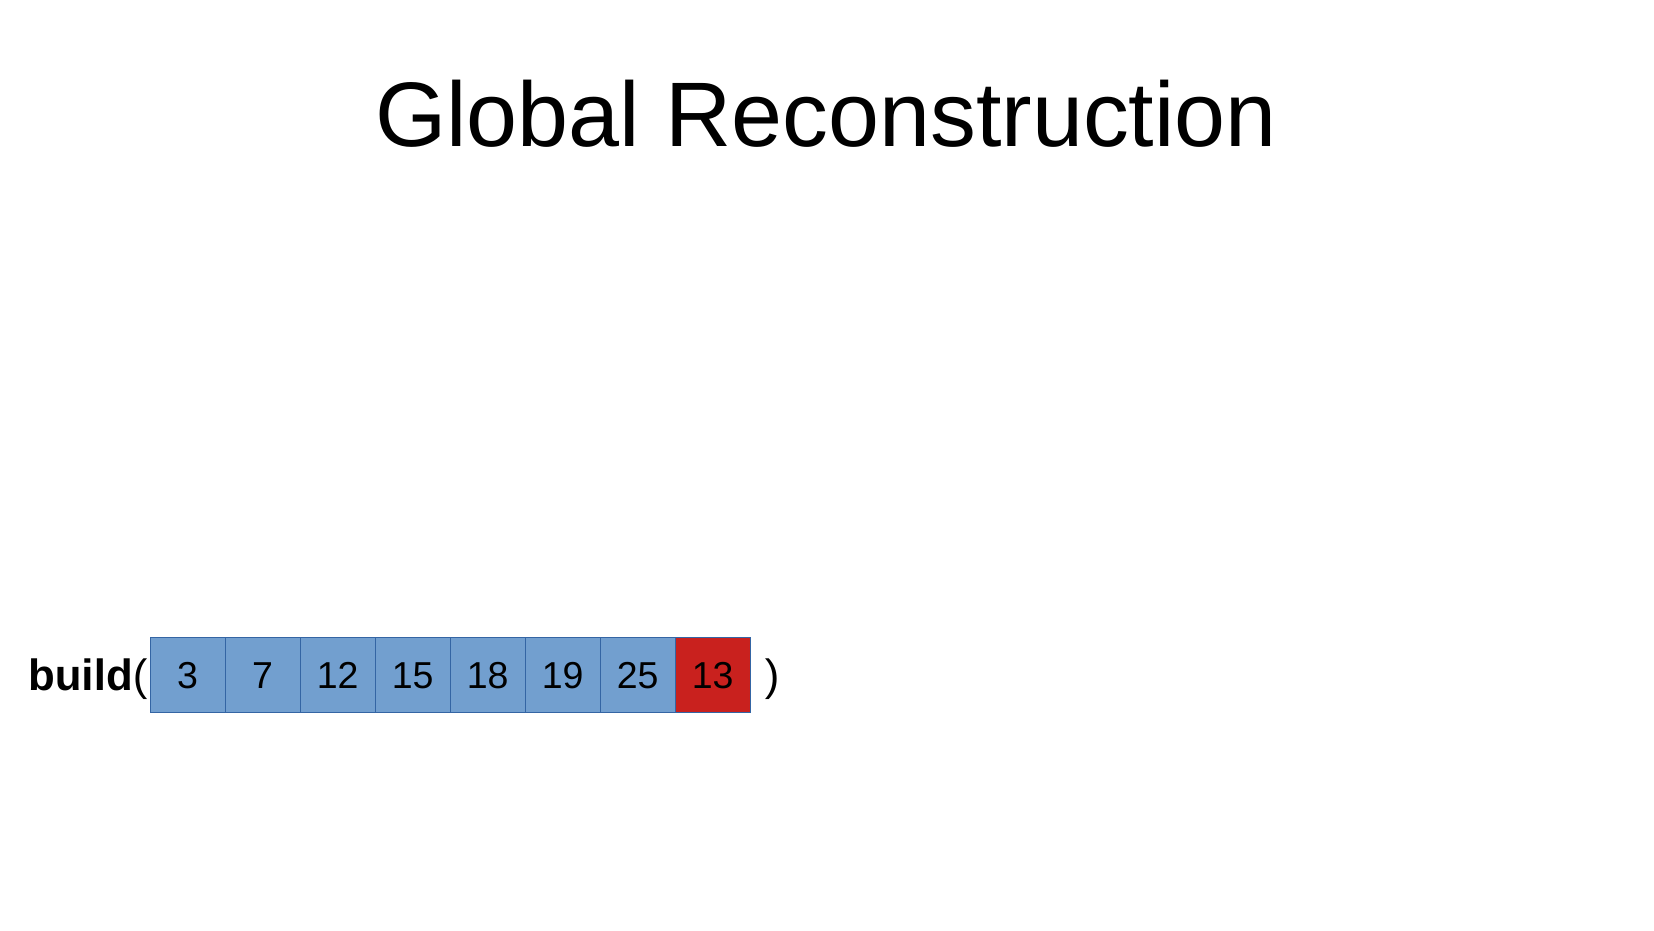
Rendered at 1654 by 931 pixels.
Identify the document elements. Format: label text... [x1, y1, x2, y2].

text_box build( [13, 643, 188, 756]
text_box ) [750, 643, 795, 707]
text_box 25 [601, 637, 676, 713]
text_box 19 [525, 637, 601, 713]
text_box 15 [375, 637, 451, 713]
text_box 18 [451, 637, 525, 713]
text_box 3 [188, 677, 193, 685]
text_box 12 [301, 637, 375, 713]
title Global Reconstruction [82, 37, 1571, 193]
text_box 7 [225, 637, 301, 713]
text_box 3 [150, 637, 225, 713]
text_box 13 [676, 637, 751, 713]
